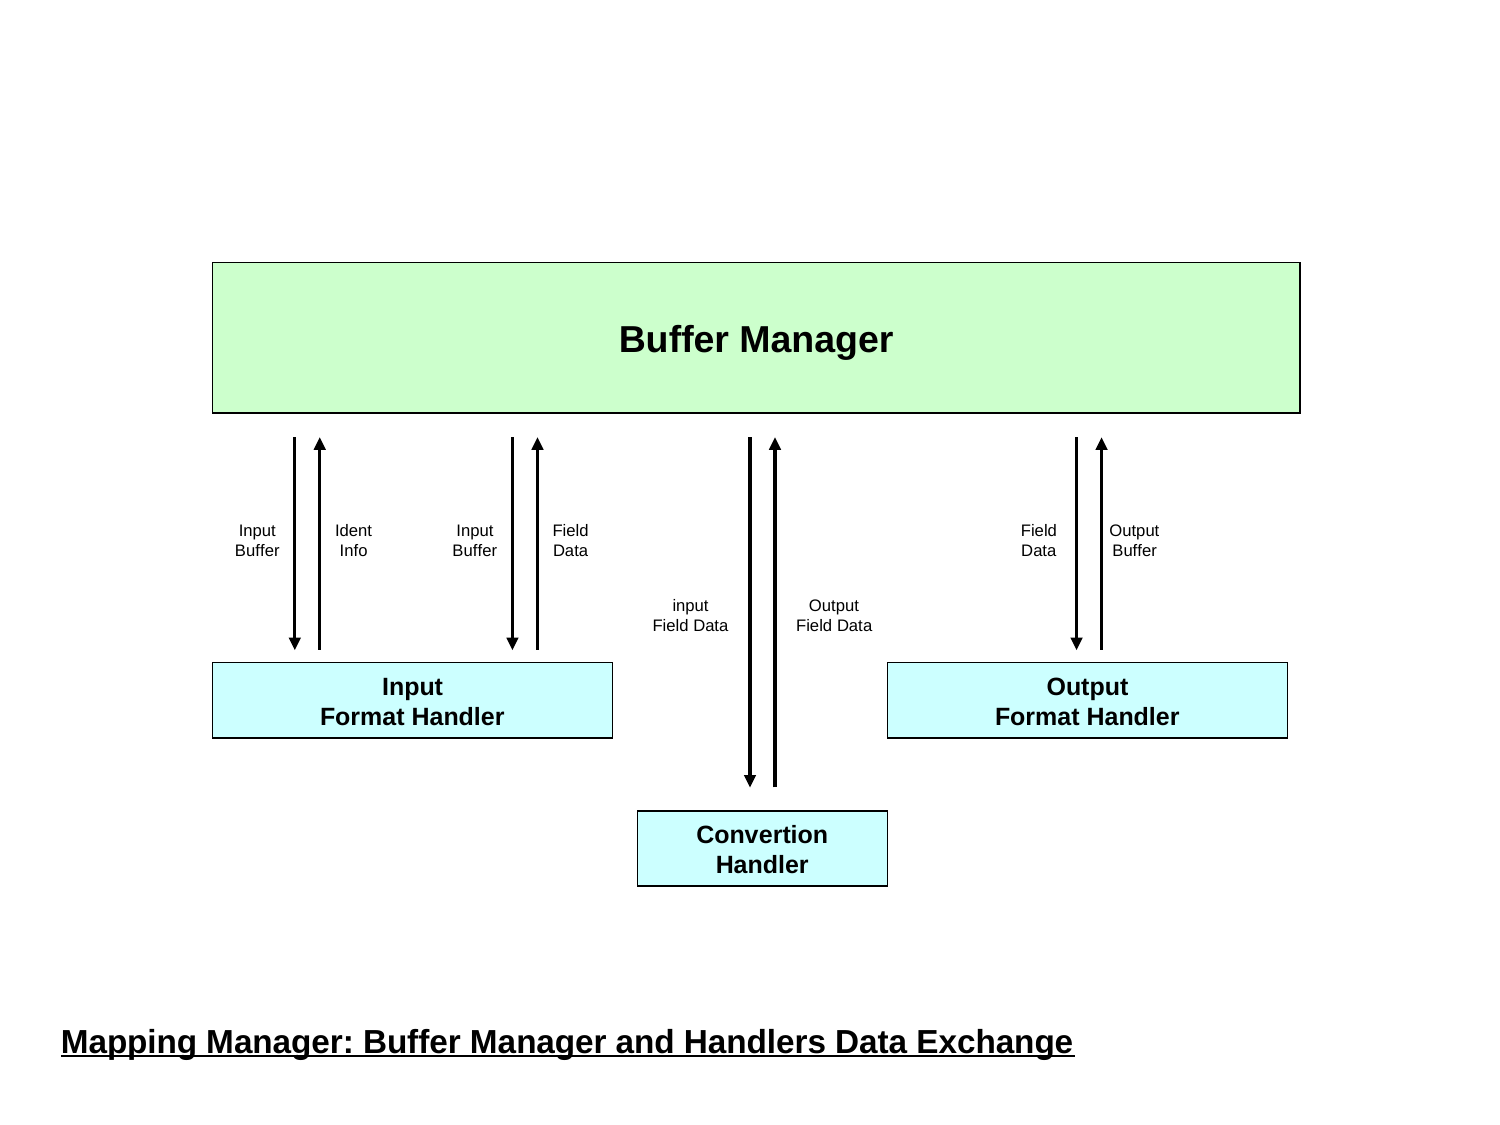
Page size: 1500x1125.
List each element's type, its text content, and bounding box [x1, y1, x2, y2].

text_box Convertion Handler [637, 810, 888, 887]
text_box Output Format Handler [887, 662, 1288, 738]
text_box Output Buffer [1094, 512, 1175, 568]
text_box Output Field Data [781, 587, 888, 643]
text_box Input Format Handler [212, 662, 613, 738]
text_box Buffer Manager [212, 262, 1300, 413]
text_box Ident Info [320, 512, 388, 568]
text_box Input Buffer [220, 512, 295, 568]
text_box Mapping Manager: Buffer Manager and Handlers Data Exchange [46, 1012, 1090, 1068]
text_box Field Data [537, 512, 604, 568]
text_box Field Data [1005, 512, 1072, 568]
text_box input Field Data [637, 587, 744, 643]
text_box Input Buffer [437, 512, 513, 568]
